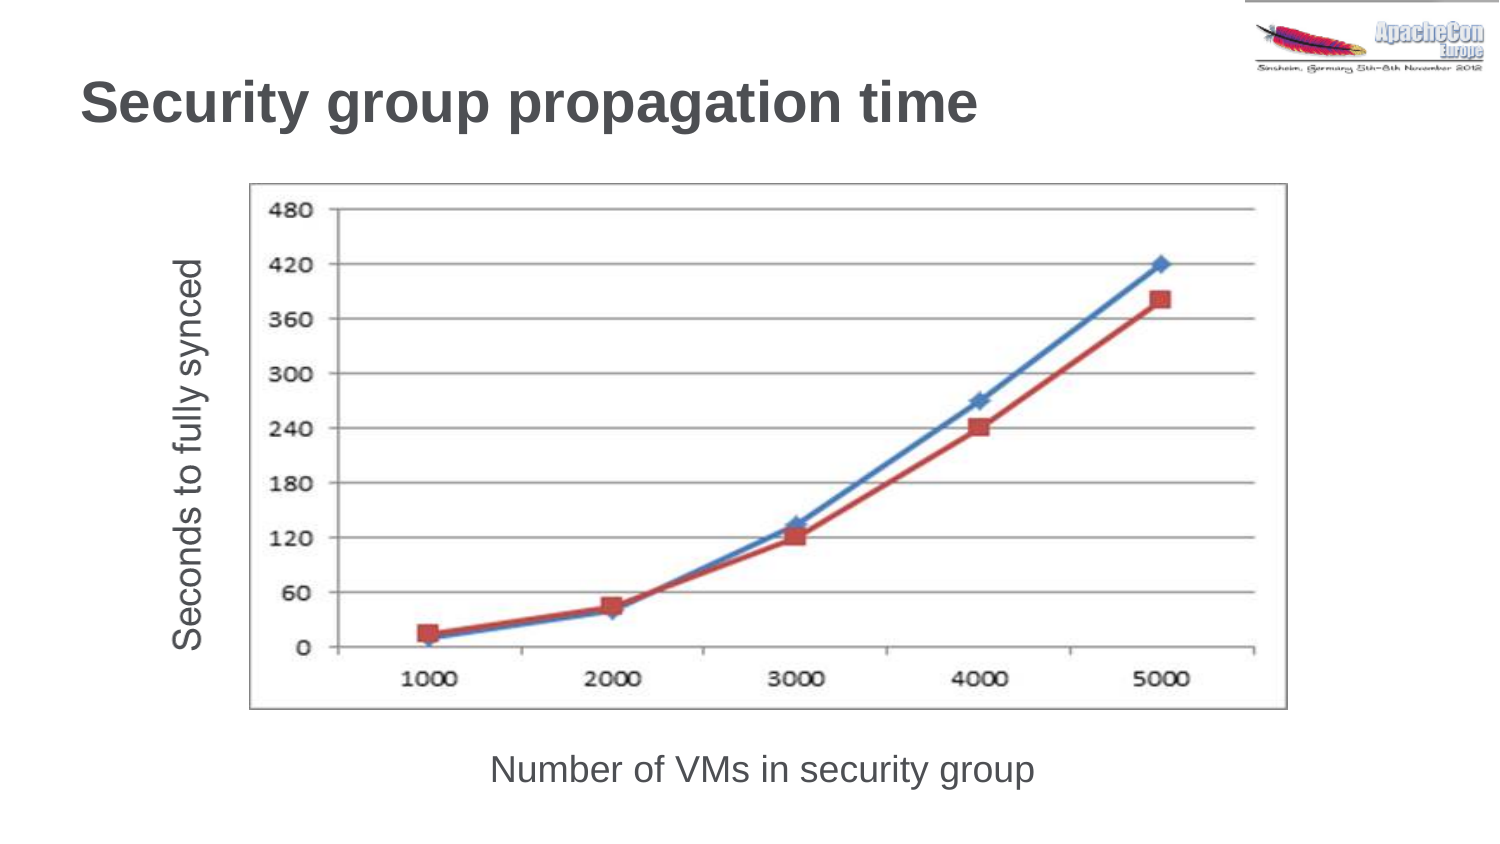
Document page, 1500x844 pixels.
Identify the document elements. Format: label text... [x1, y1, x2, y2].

picture [1245, 0, 1499, 90]
text_box Number of VMs in security group [475, 737, 1076, 798]
title Security group propagation time [65, 47, 1438, 153]
picture [249, 183, 1288, 710]
picture [148, 234, 234, 676]
